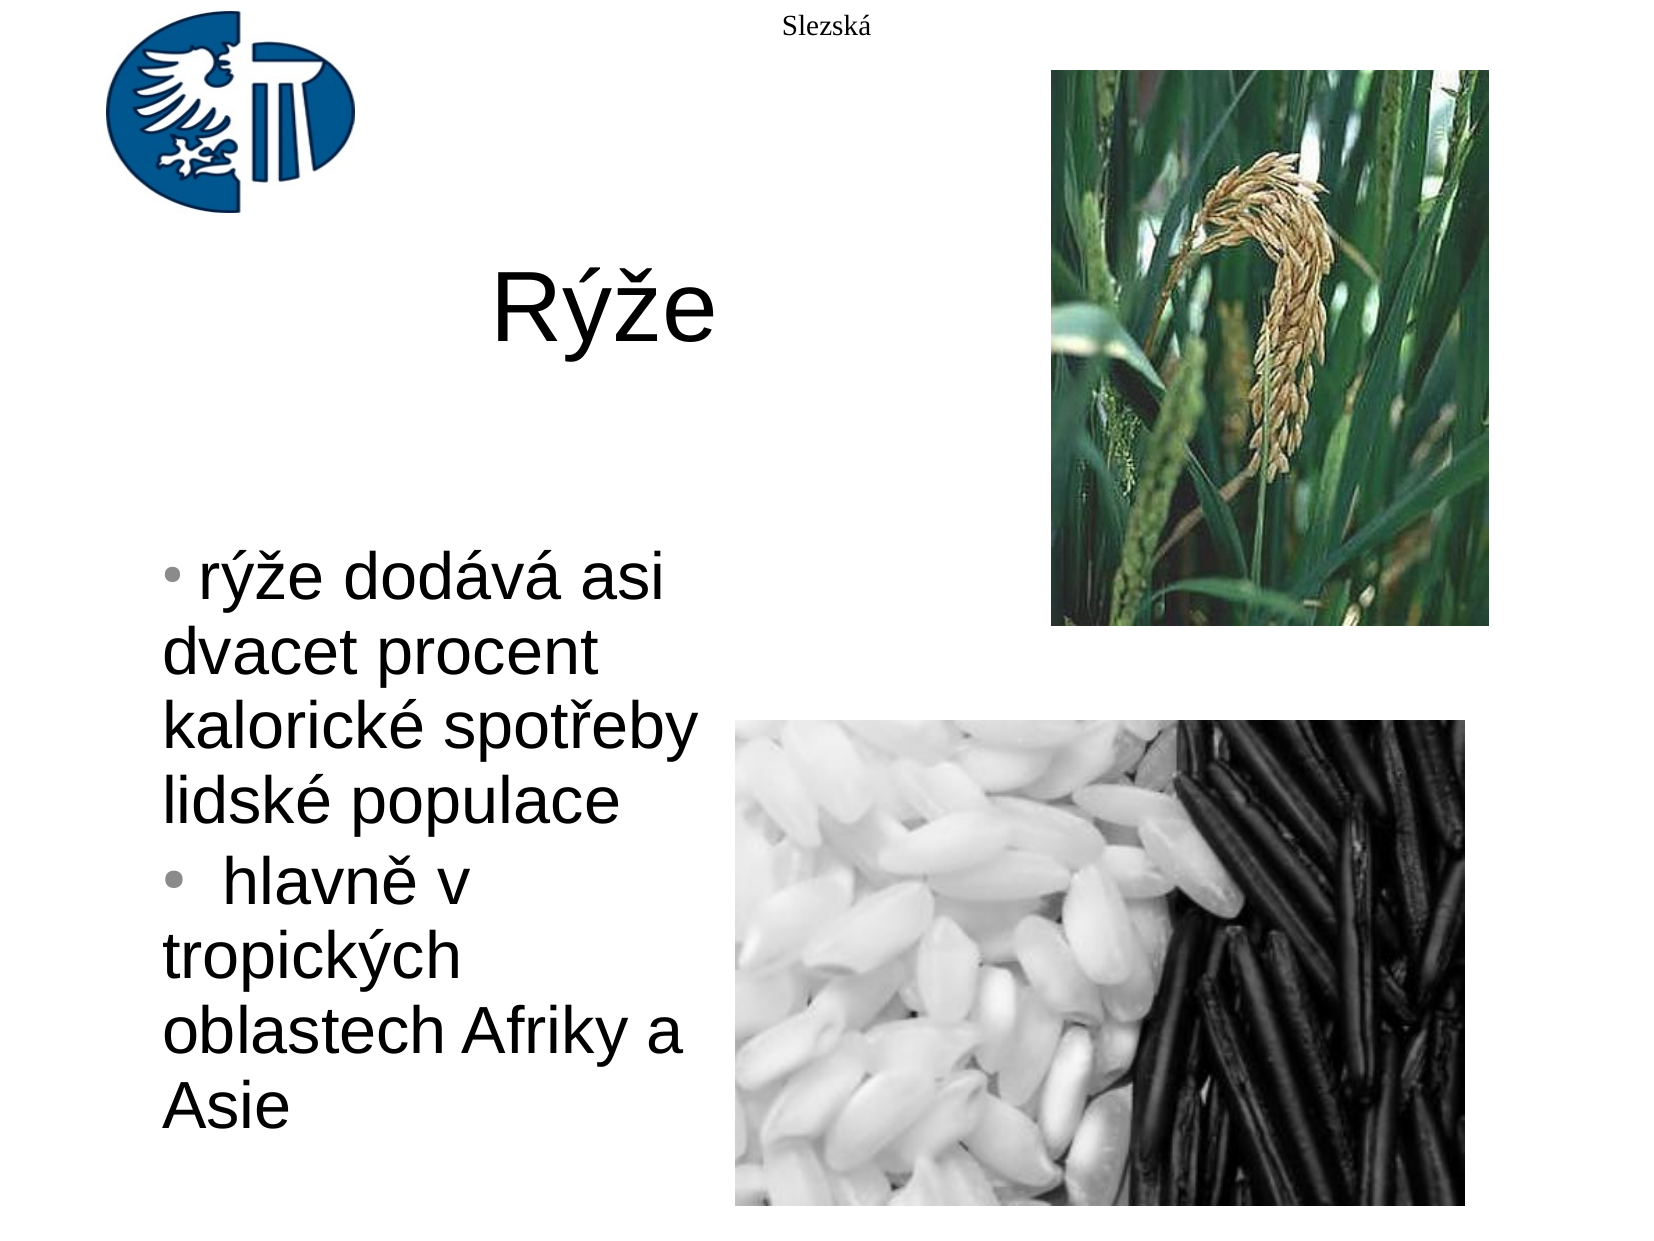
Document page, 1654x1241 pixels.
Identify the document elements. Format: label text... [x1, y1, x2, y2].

title Rýže [82, 0, 1571, 662]
picture [1051, 70, 1489, 626]
text_box rýže dodává asi dvacet procent kalorické spotřeby lidské populace hlavně v tropických oblastech Afriky a Asie [147, 531, 733, 1149]
picture [735, 720, 1465, 1206]
